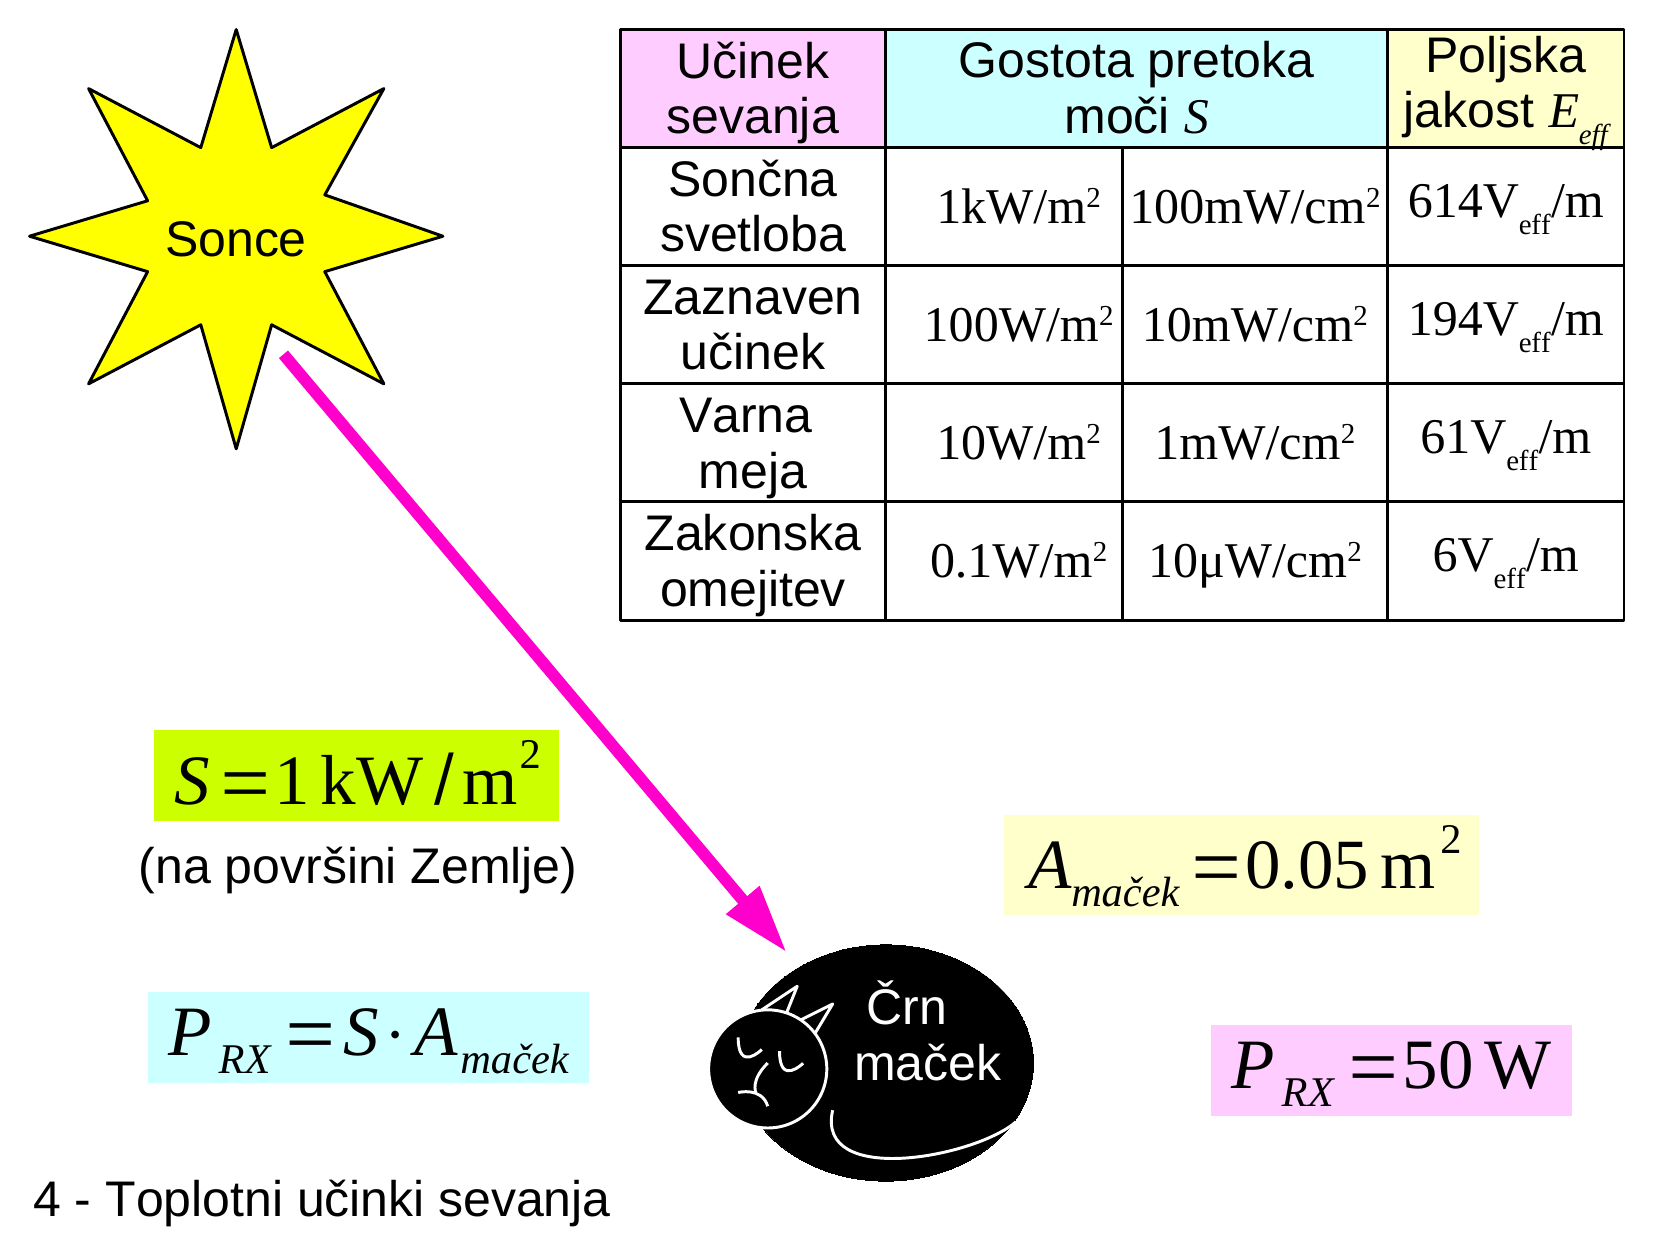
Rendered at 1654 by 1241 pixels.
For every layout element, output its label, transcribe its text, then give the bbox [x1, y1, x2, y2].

text_box 10mW/cm2 [1122, 265, 1387, 383]
text_box Gostota pretoka moči S [885, 29, 1387, 148]
text_box 194Veff/m [1387, 265, 1625, 383]
text_box [708, 986, 833, 1129]
text_box 100mW/cm2 [1122, 148, 1387, 265]
text_box Sonce [29, 29, 443, 449]
text_box Črn maček [753, 944, 1034, 1182]
chart [147, 992, 590, 1083]
text_box Sončna svetloba [620, 148, 885, 265]
text_box 6Veff/m [1387, 501, 1625, 621]
text_box 1mW/cm2 [1122, 383, 1387, 501]
text_box 61Veff/m [1387, 383, 1625, 501]
text_box Poljska jakost Eeff [1387, 29, 1625, 148]
chart [1210, 1025, 1572, 1117]
chart [153, 730, 560, 821]
text_box Učinek sevanja [620, 29, 885, 148]
text_box 0.1W/m2 [885, 501, 1122, 621]
text_box Varna meja [620, 383, 885, 501]
chart [1003, 814, 1479, 916]
text_box 10W/m2 [885, 383, 1122, 501]
text_box 10μW/cm2 [1122, 501, 1387, 621]
text_box 1kW/m2 [885, 148, 1122, 265]
text_box Zaznaven učinek [620, 265, 885, 383]
text_box 4 - Toplotni učinki sevanja [33, 1171, 792, 1229]
text_box (na površini Zemlje) [138, 838, 578, 895]
text_box 100W/m2 [885, 265, 1122, 383]
text_box 614Veff/m [1387, 148, 1625, 265]
text_box Zakonska omejitev [620, 501, 885, 621]
